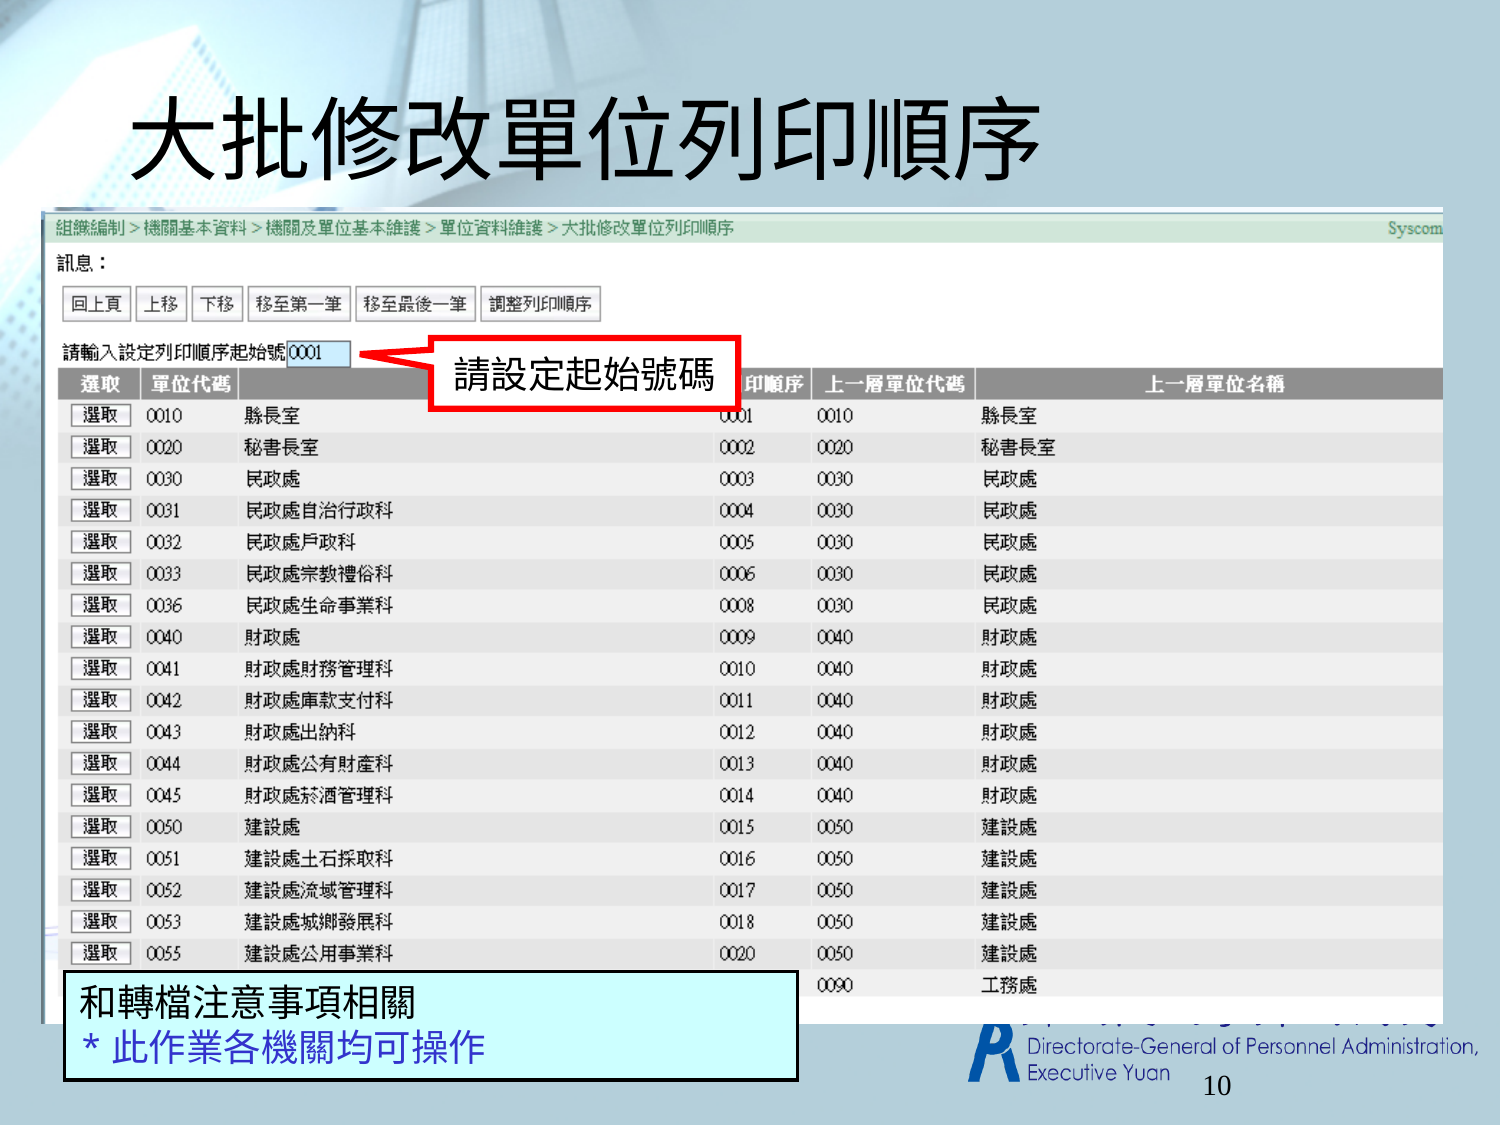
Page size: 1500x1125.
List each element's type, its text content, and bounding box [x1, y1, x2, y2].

picture [41, 208, 1443, 1024]
title 大批修改單位列印順序 [112, 42, 1388, 231]
text_box [1187, 1058, 1500, 1124]
text_box 和轉檔注意事項相關 *此作業各機關均可操作 [64, 971, 798, 1080]
text_box 請設定起始號碼 [359, 337, 739, 409]
